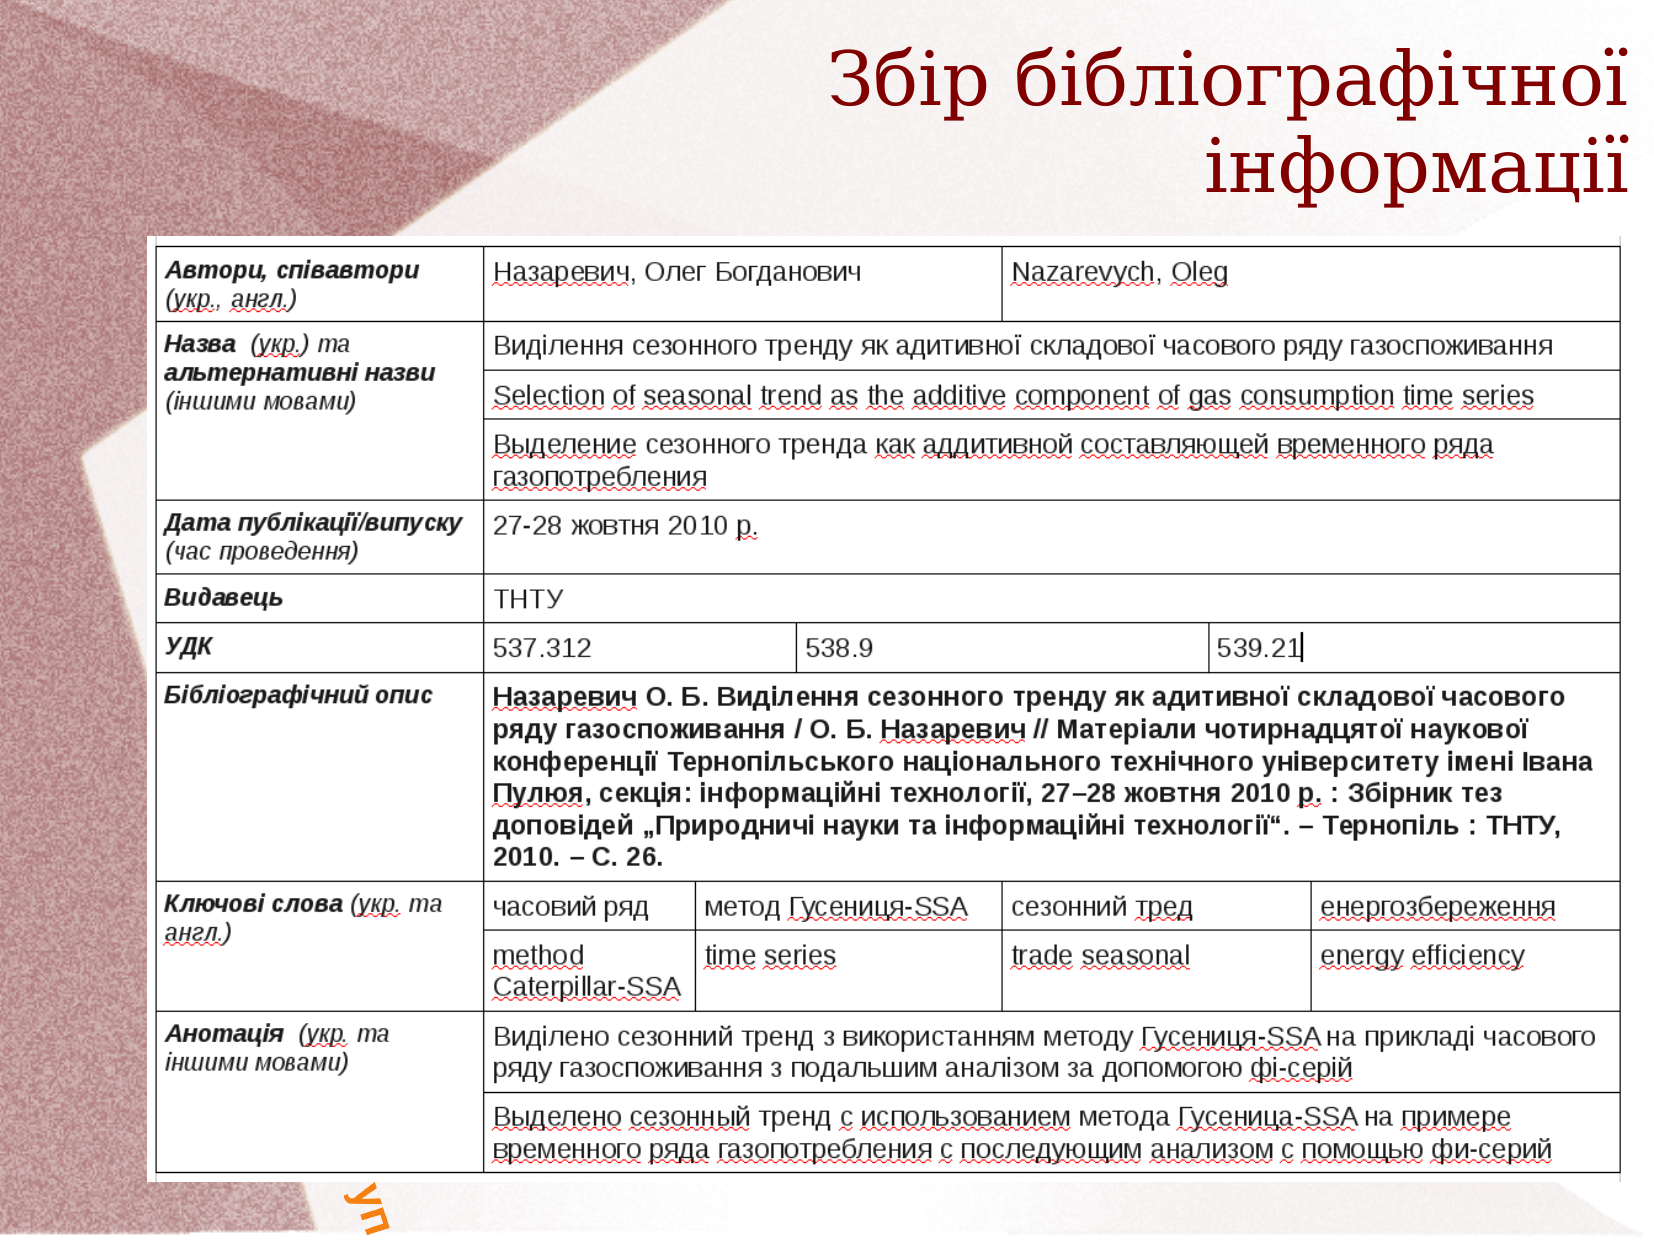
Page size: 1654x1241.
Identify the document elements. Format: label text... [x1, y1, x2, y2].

picture [0, 0, 1654, 1241]
title Збір бібліографічної інформації [584, 27, 1630, 220]
